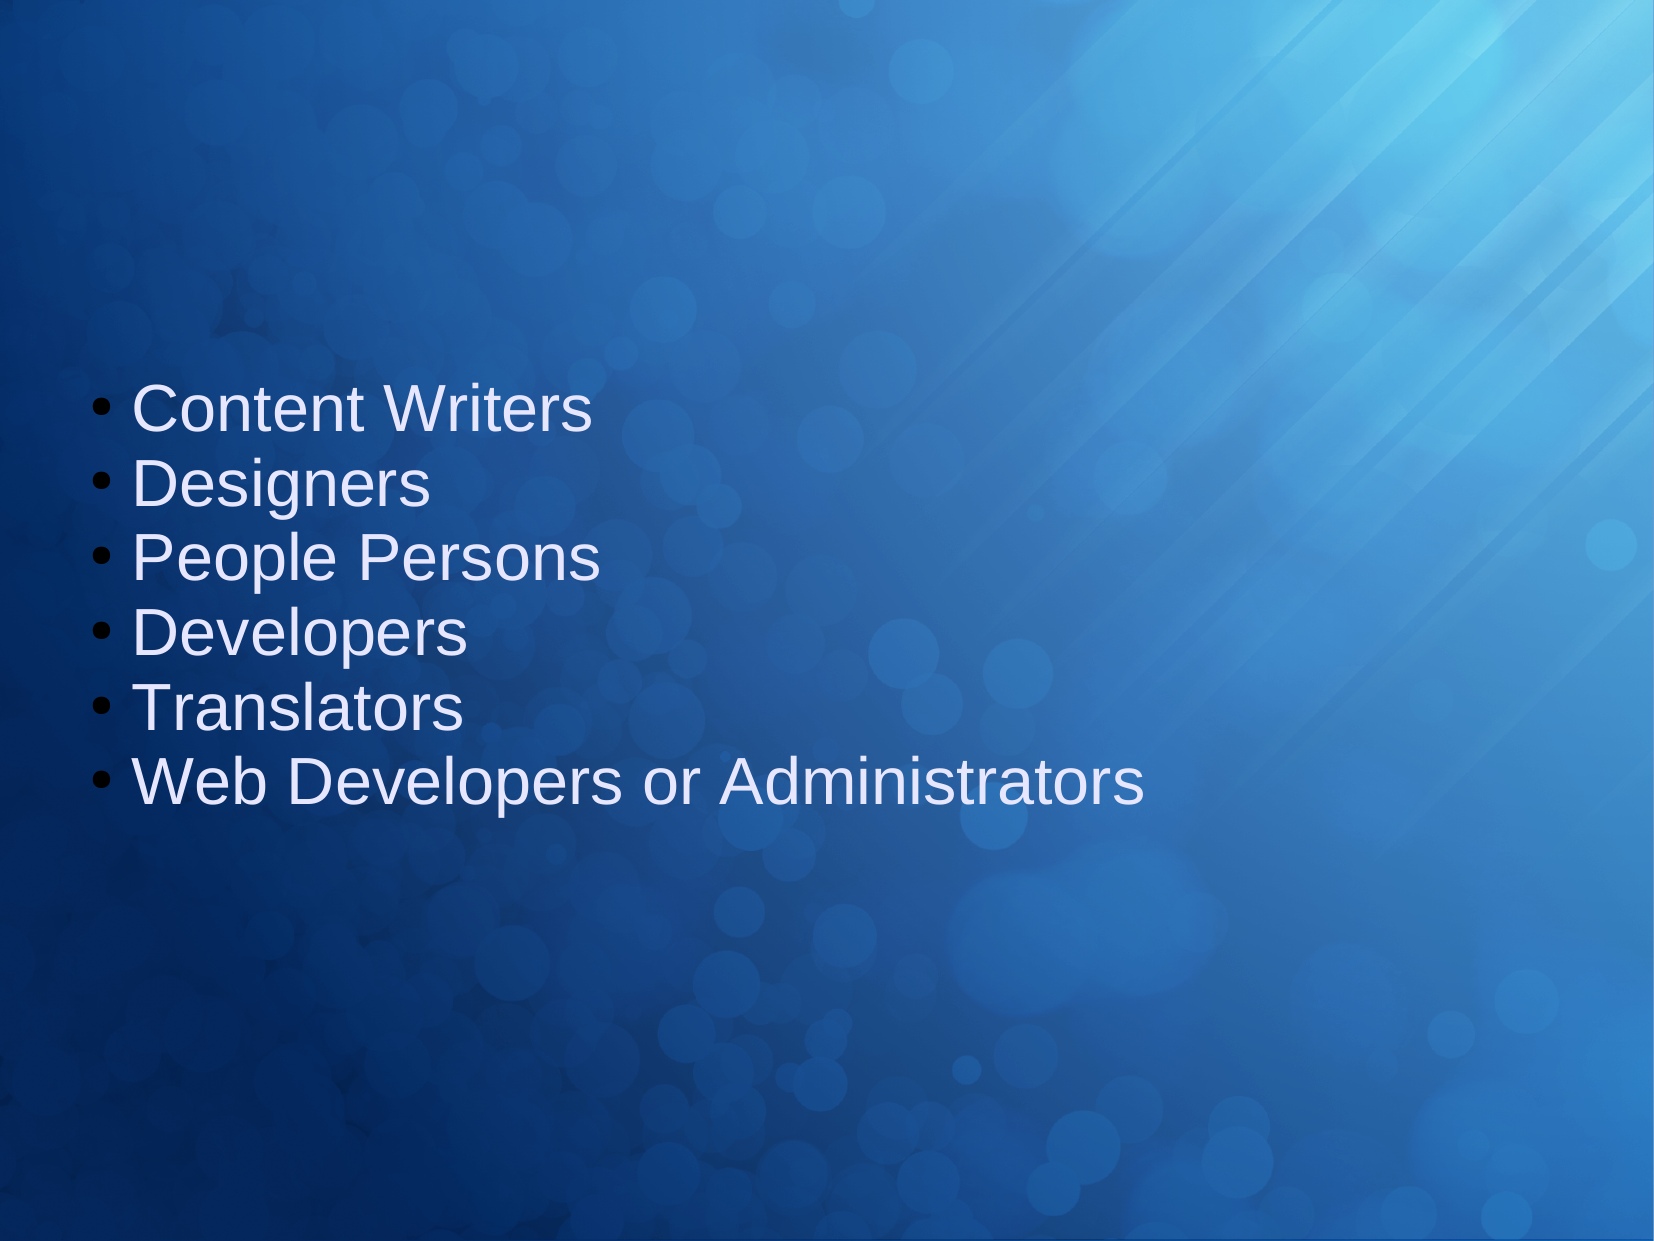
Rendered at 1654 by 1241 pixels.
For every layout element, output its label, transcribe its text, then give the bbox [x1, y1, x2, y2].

picture [0, 0, 1654, 1241]
text_box Content Writers Designers People Persons Developers Translators Web Developers or Administrators [89, 100, 1578, 1015]
